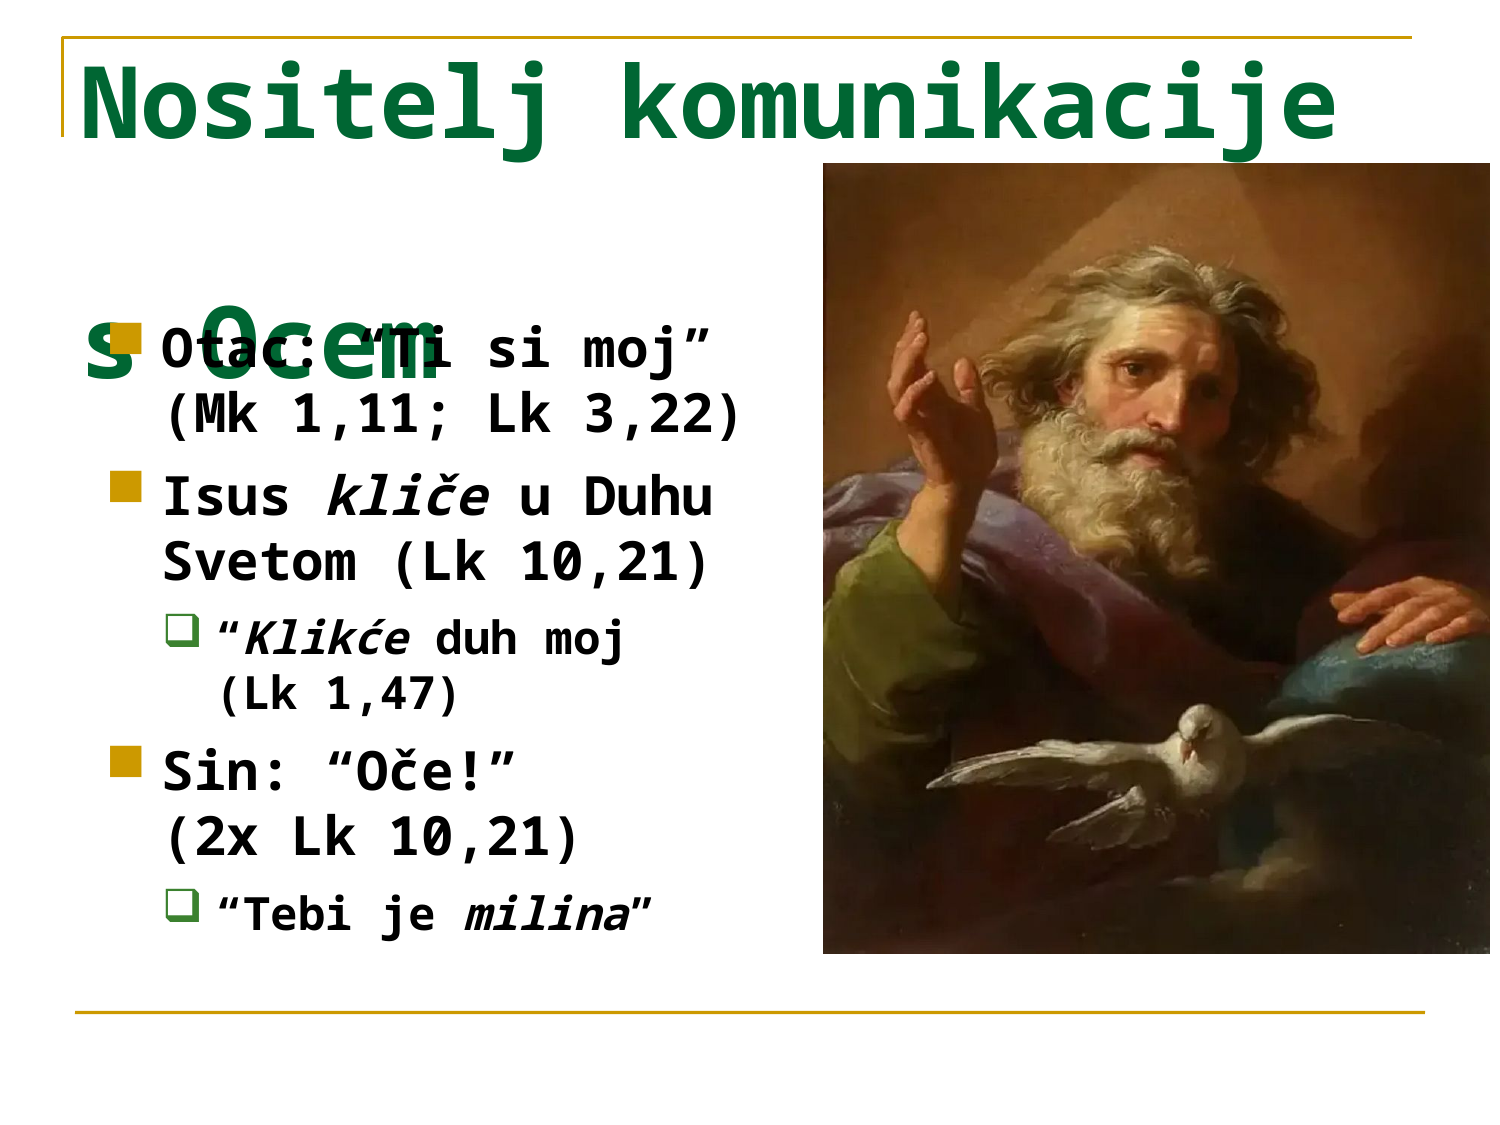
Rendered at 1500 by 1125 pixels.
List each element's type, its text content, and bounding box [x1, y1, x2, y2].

picture [823, 163, 1490, 954]
title Nositelj komunikacije s Ocem [64, 31, 1415, 218]
list Otac: “Ti si moj” (Mk 1,11; Lk 3,22) Isus kliče u Duhu Svetom (Lk 10,21) “Klikće duh moj (Lk 1,47) Sin: “Oče!” (2x Lk 10,21) “Tebi je milina” [90, 306, 813, 1012]
